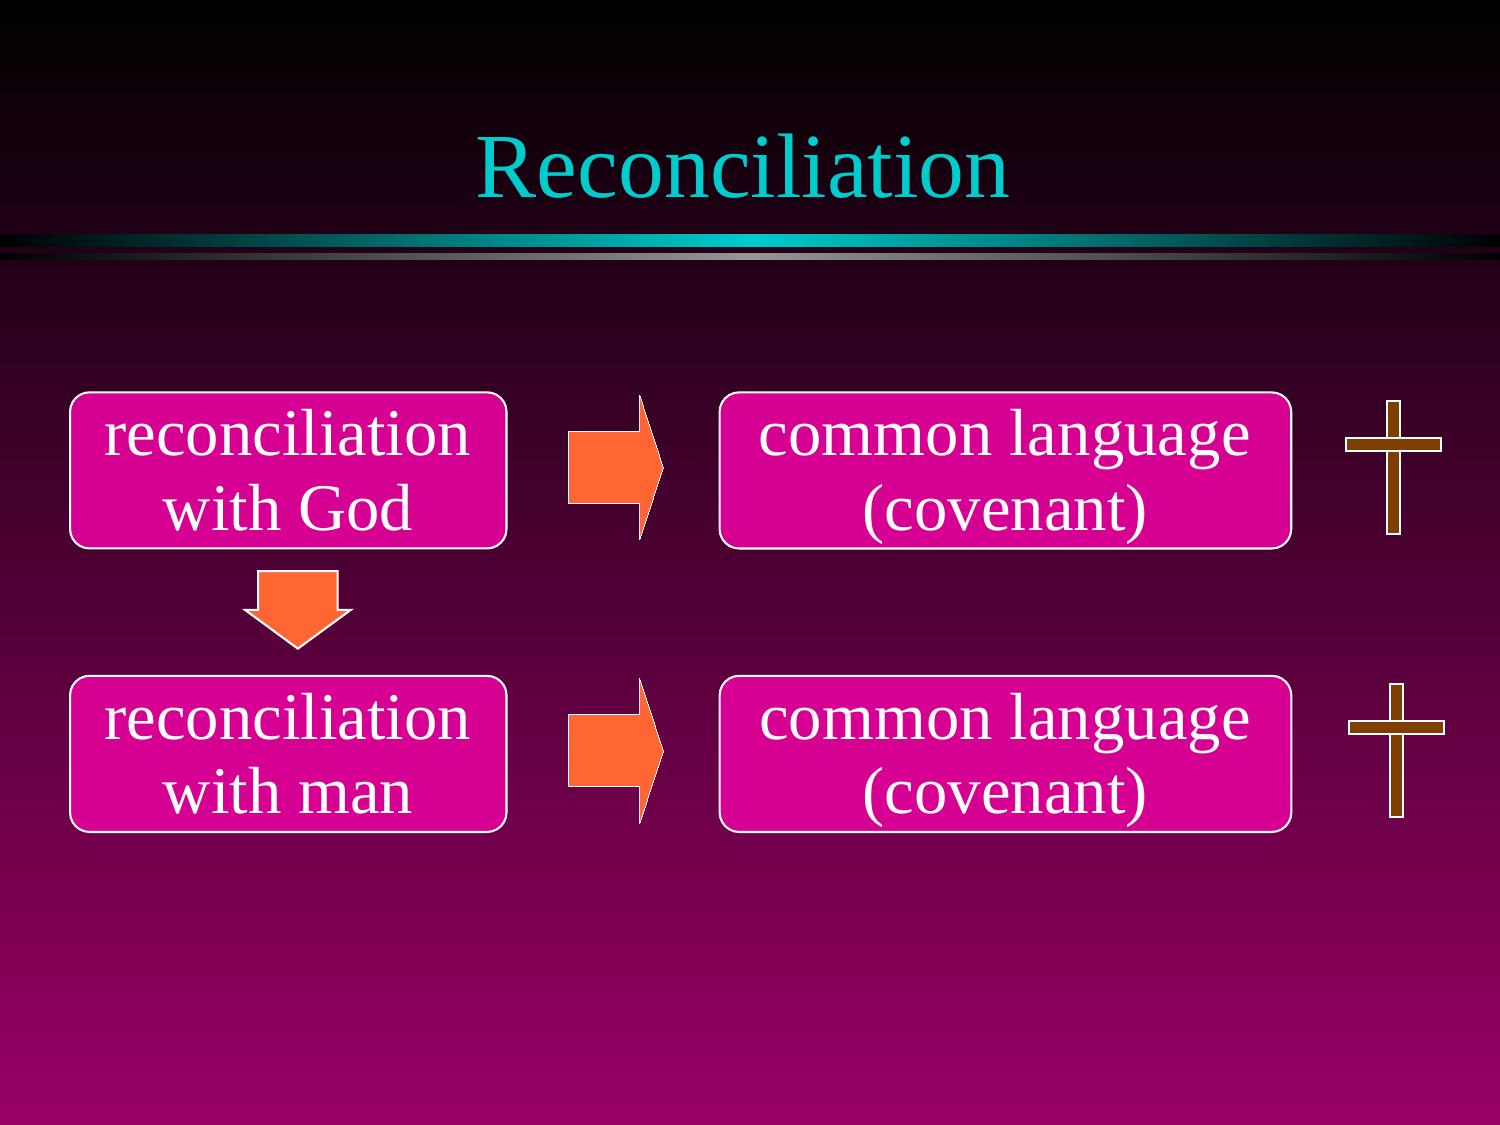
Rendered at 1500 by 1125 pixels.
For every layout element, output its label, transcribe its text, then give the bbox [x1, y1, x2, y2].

text_box reconciliation with God [70, 392, 507, 549]
text_box [568, 678, 664, 824]
text_box [1349, 683, 1445, 817]
text_box reconciliation with man [70, 675, 507, 832]
title Reconciliation [99, 37, 1388, 225]
text_box common language (covenant) [719, 675, 1292, 832]
text_box [568, 395, 664, 540]
text_box [1346, 400, 1442, 534]
text_box [244, 571, 351, 649]
text_box common language (covenant) [719, 392, 1292, 549]
